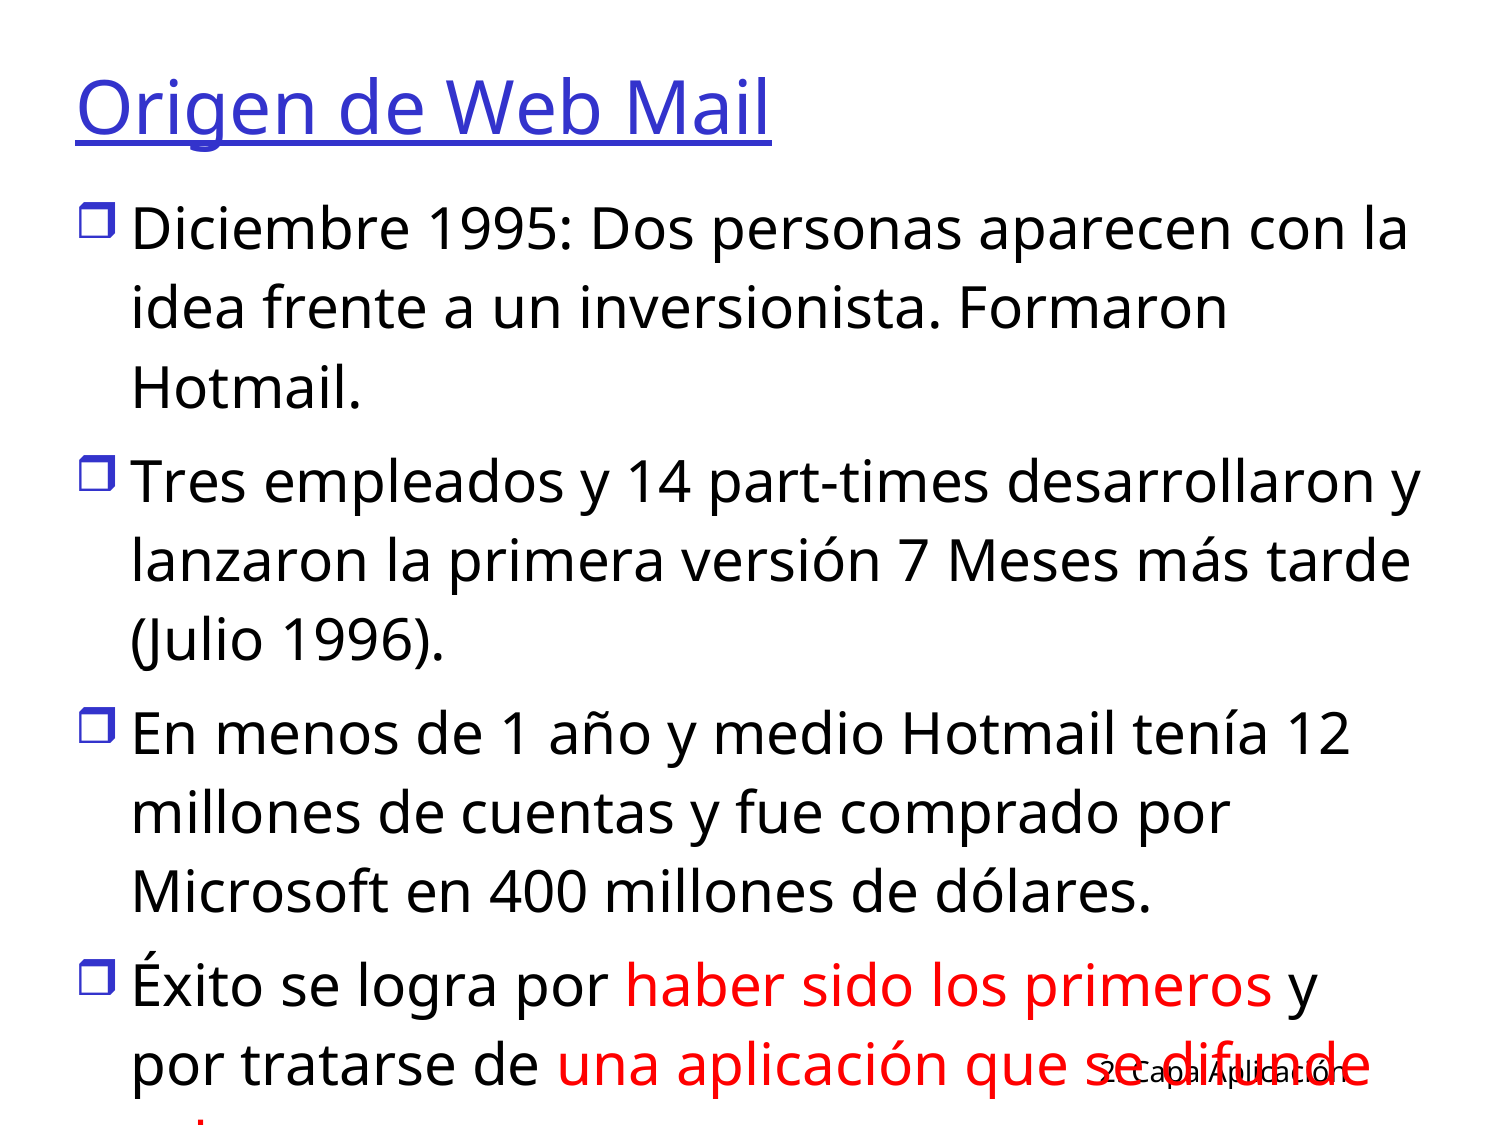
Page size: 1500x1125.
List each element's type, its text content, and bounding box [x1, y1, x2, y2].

list Diciembre 1995: Dos personas aparecen con la idea frente a un inversionista. Formaron Hotmail. Tres empleados y 14 part-times desarrollaron y lanzaron la primera versión 7 Meses más tarde (Julio 1996). En menos de 1 año y medio Hotmail tenía 12 millones de cuentas y fue comprado por Microsoft en 400 millones de dólares. Éxito se logra por haber sido los primeros y por tratarse de una aplicación que se difunde sola. [75, 187, 1426, 874]
title Origen de Web Mail [75, 23, 1426, 187]
